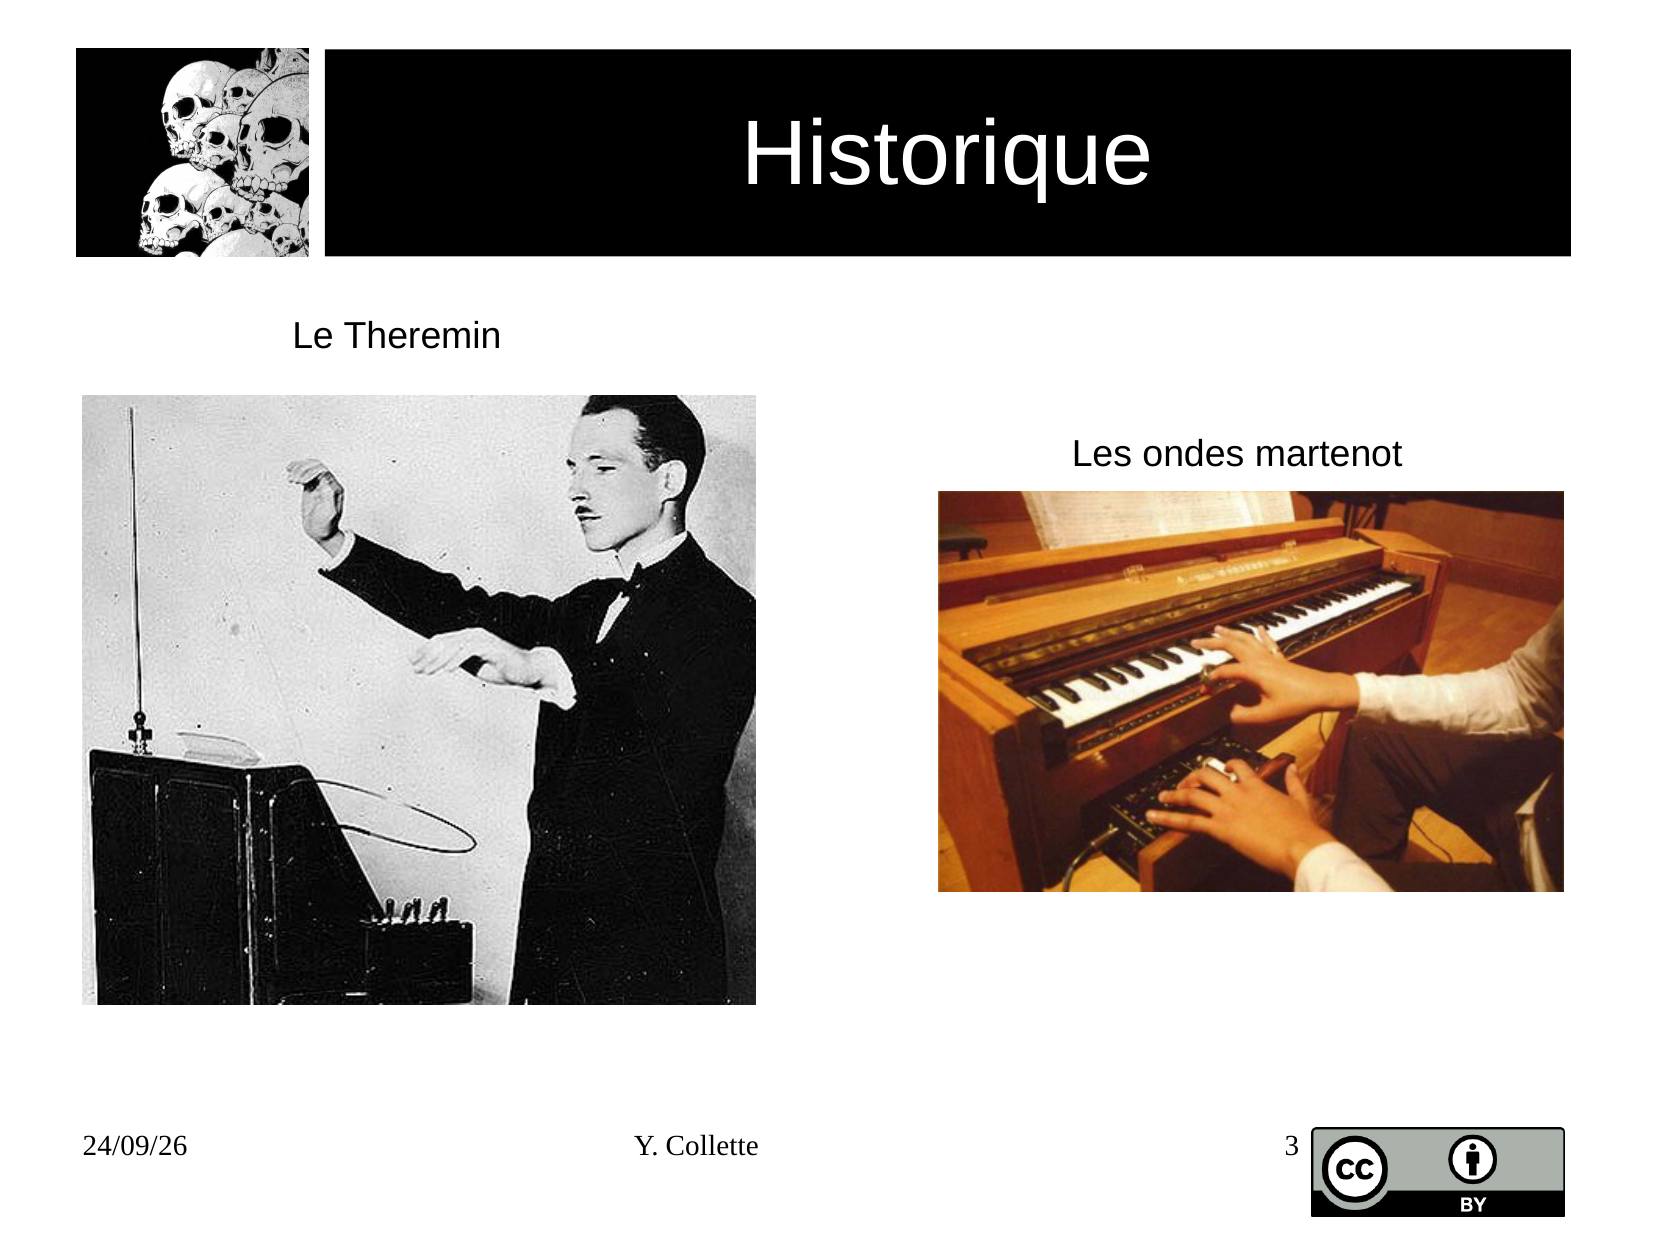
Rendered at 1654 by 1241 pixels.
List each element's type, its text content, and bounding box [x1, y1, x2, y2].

title Historique [324, 49, 1571, 257]
picture [1311, 1127, 1565, 1217]
picture [76, 48, 309, 257]
picture [82, 395, 756, 1006]
picture [938, 491, 1564, 892]
text_box Les ondes martenot [1057, 425, 1441, 483]
text_box Le Theremin [277, 307, 544, 364]
